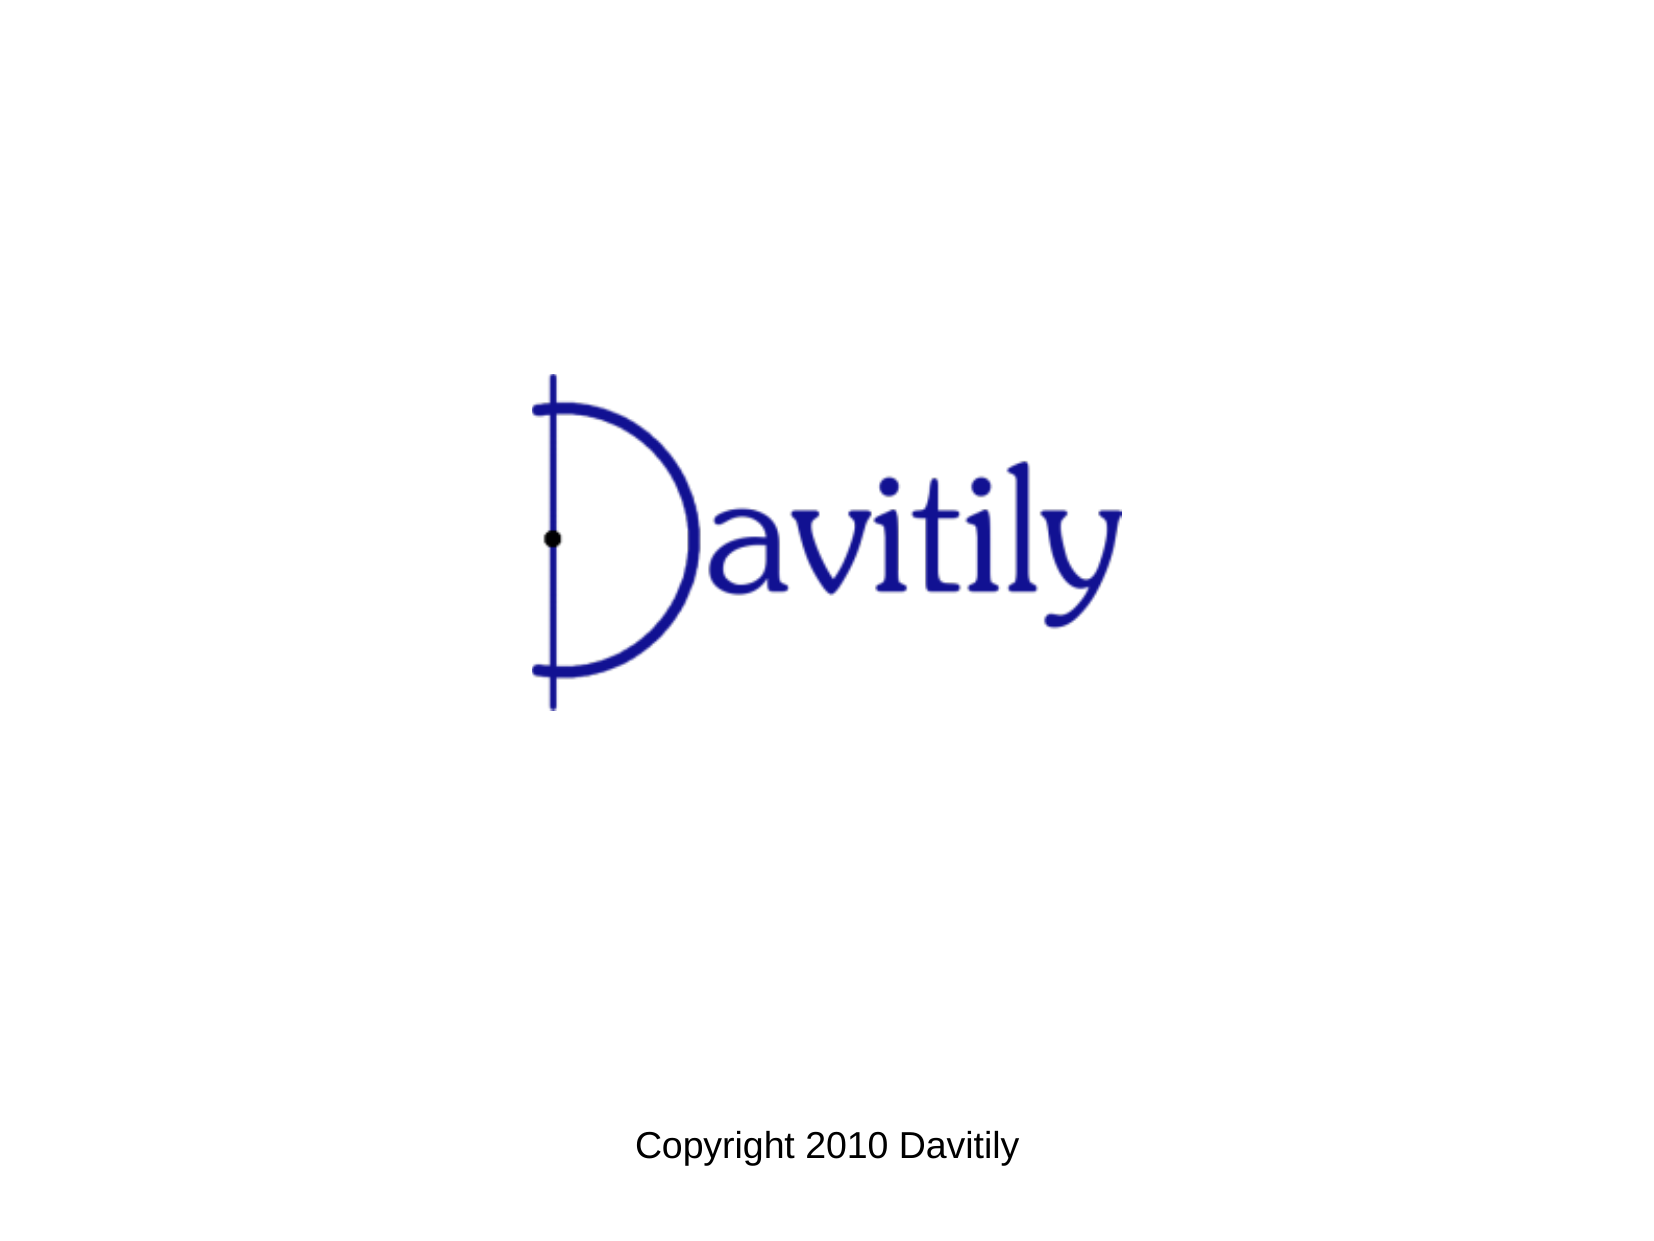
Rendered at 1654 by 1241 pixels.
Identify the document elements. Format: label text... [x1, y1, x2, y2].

text_box Copyright 2010 Davitily [620, 1117, 1034, 1175]
picture [532, 374, 1122, 711]
